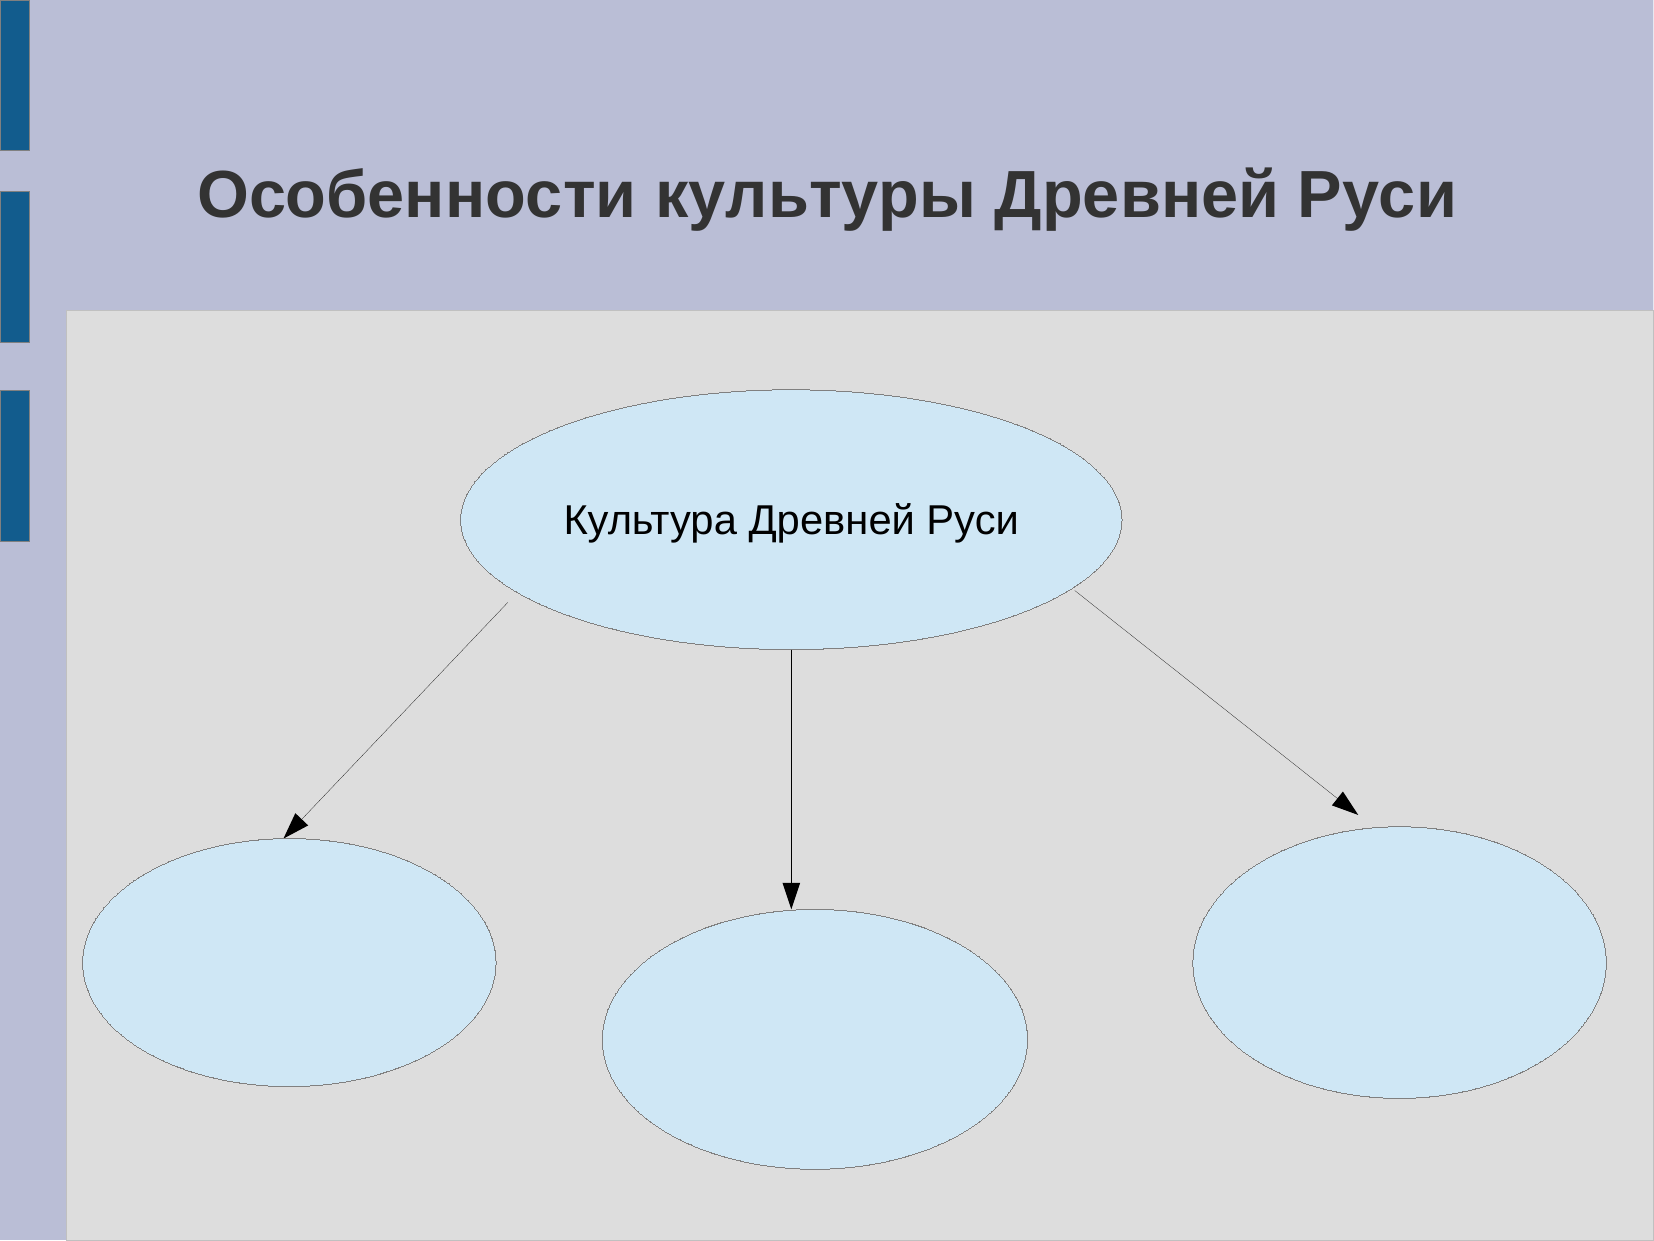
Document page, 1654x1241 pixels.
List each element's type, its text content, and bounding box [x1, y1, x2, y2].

text_box [82, 838, 497, 1087]
text_box Культура Древней Руси [460, 389, 1123, 650]
text_box [602, 909, 1028, 1170]
text_box [1192, 826, 1607, 1099]
title Особенности культуры Древней Руси [121, 91, 1534, 299]
